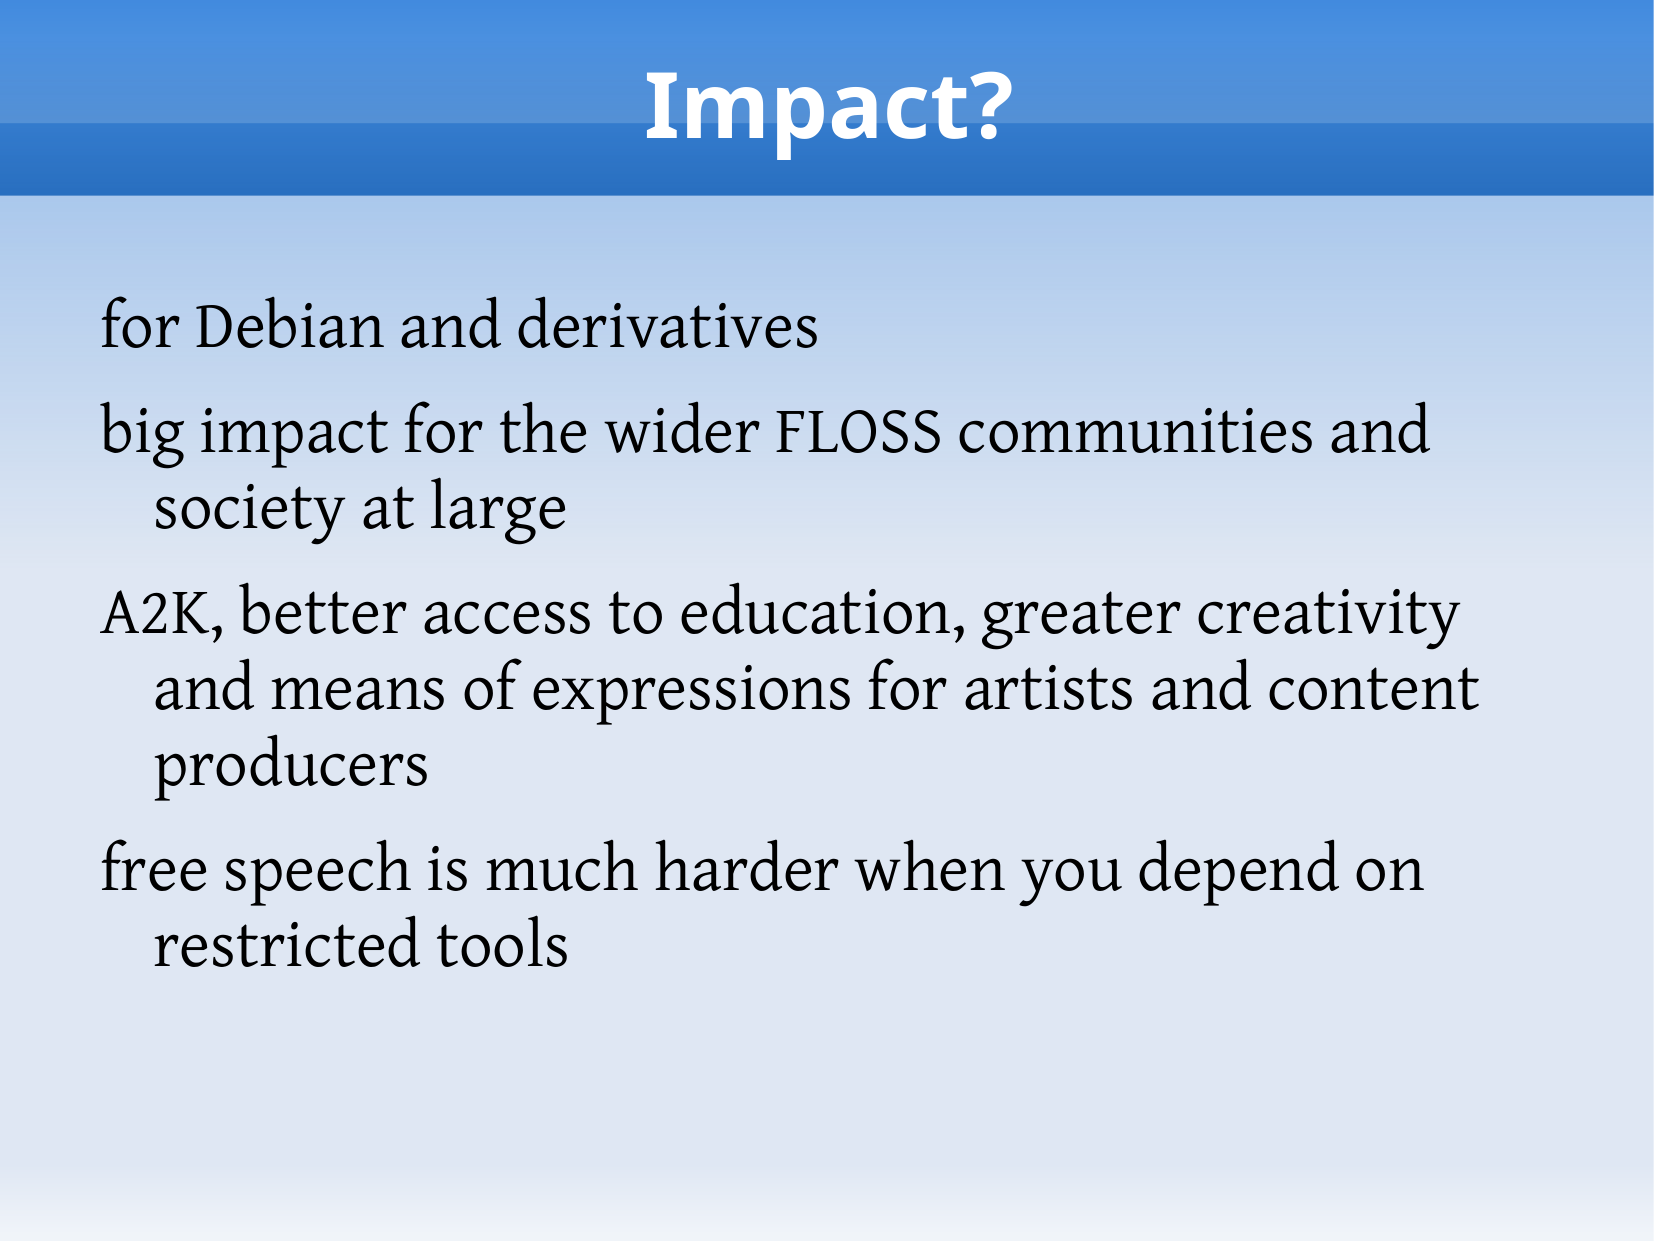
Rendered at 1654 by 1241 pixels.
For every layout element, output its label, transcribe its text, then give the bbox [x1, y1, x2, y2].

list for Debian and derivatives big impact for the wider FLOSS communities and society at large A2K, better access to education, greater creativity and means of expressions for artists and content producers free speech is much harder when you depend on restricted tools [82, 290, 1571, 1109]
title Impact? [59, 29, 1625, 178]
picture [0, 0, 1654, 1241]
